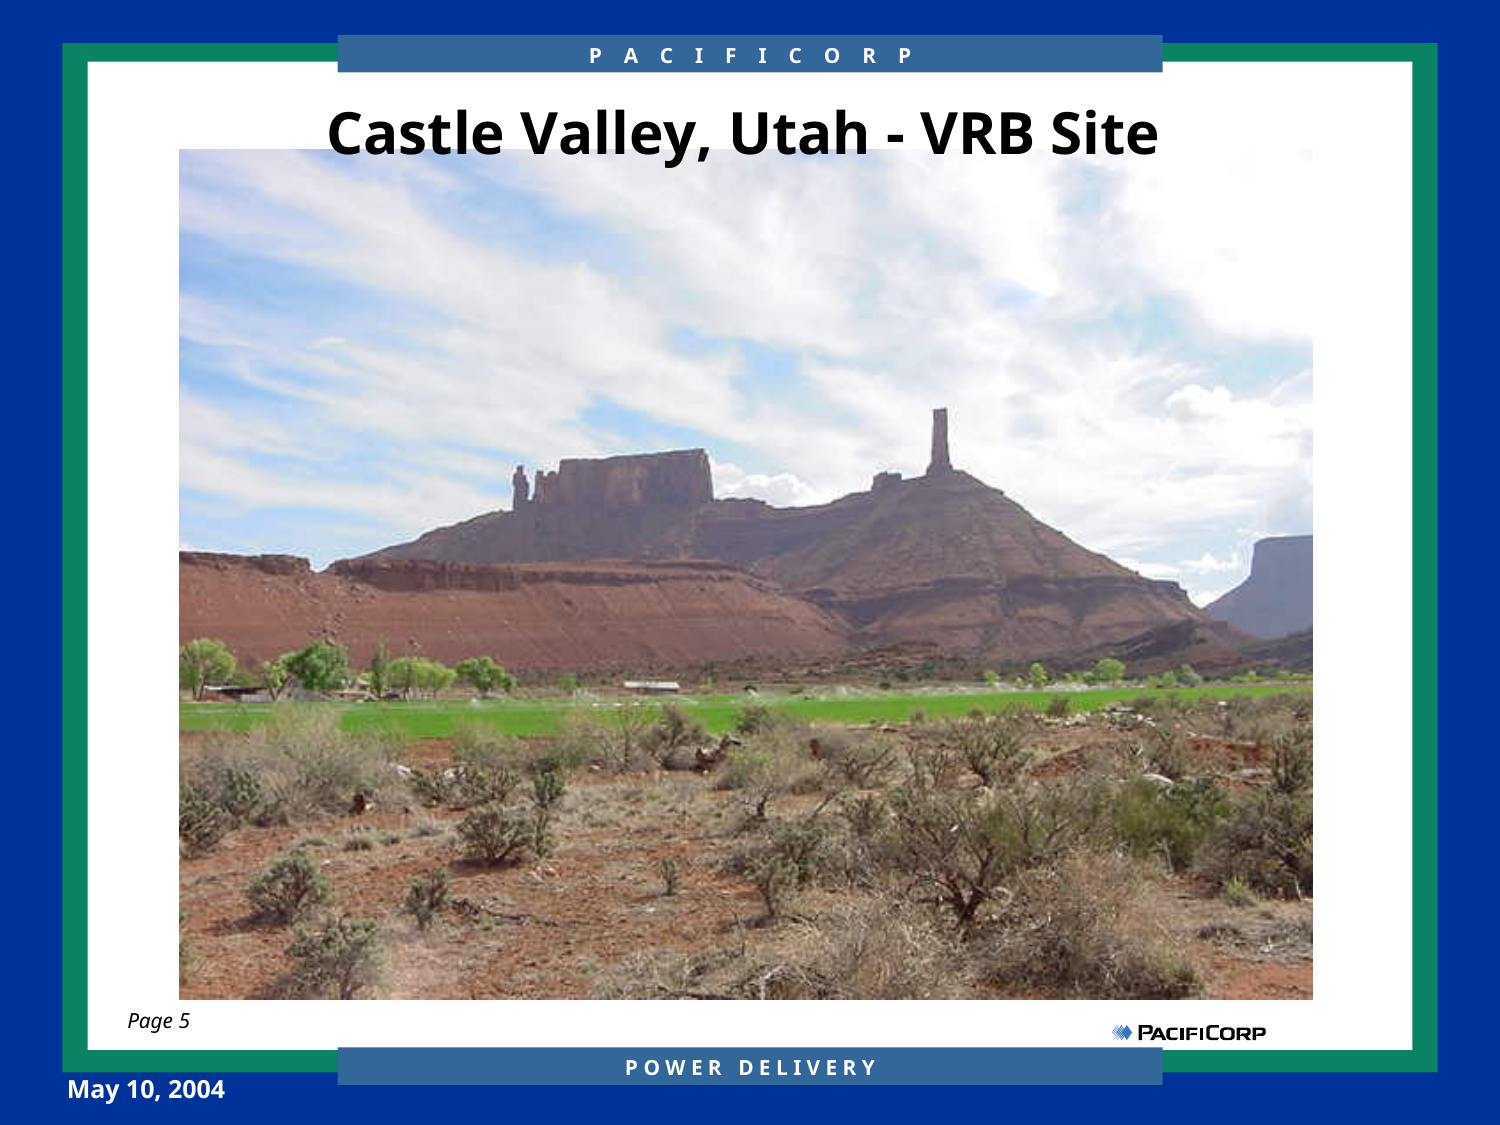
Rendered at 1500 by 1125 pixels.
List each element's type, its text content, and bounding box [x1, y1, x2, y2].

picture [179, 175, 1313, 1000]
title Castle Valley, Utah - VRB Site [87, 87, 1400, 175]
